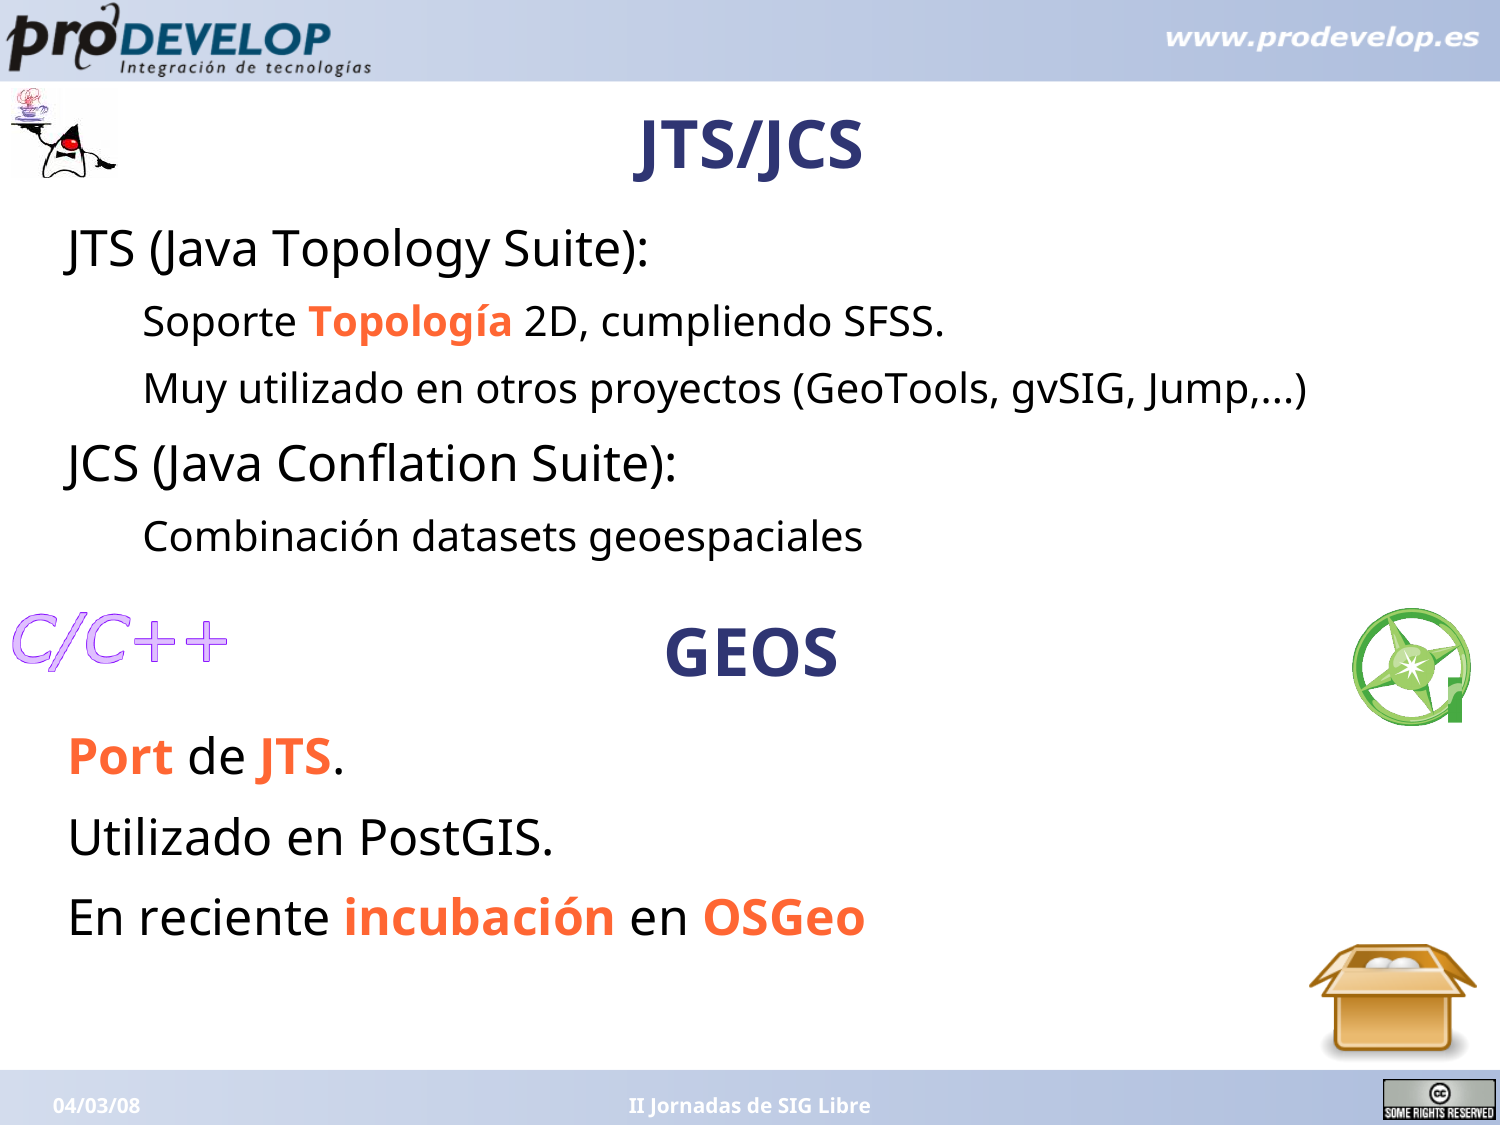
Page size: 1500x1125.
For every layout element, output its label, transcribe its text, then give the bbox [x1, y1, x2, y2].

title GEOS [1418, 726, 1427, 737]
title GEOS [76, 563, 1427, 720]
title JTS/JCS [76, 55, 1427, 229]
picture [0, 0, 1500, 1125]
list JTS (Java Topology Suite): Soporte Topología 2D, cumpliendo SFSS. Muy utilizado en otros proyectos (GeoTools, gvSIG, Jump,...) JCS (Java Conflation Suite): Combinación datasets geoespaciales [67, 212, 1418, 593]
list Port de JTS. Utilizado en PostGIS. En reciente incubación en OSGeo [67, 720, 1418, 971]
